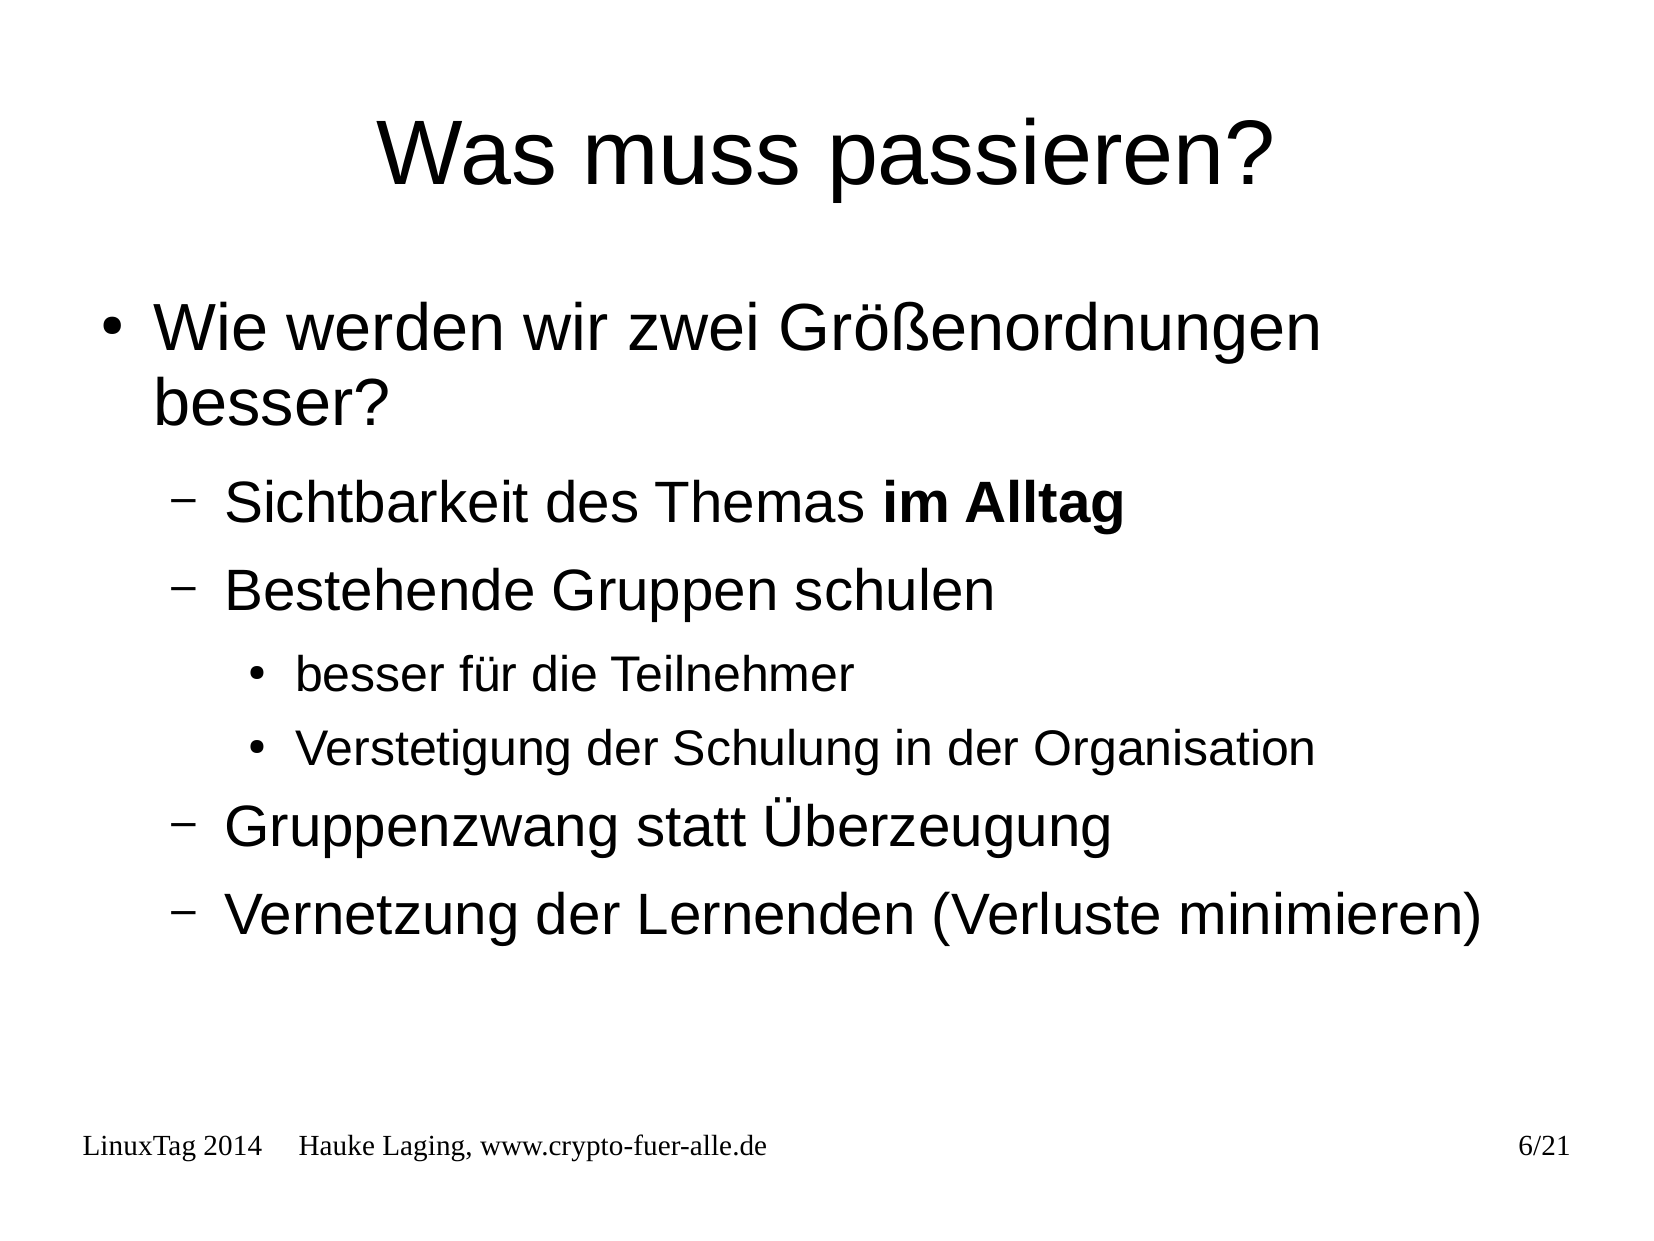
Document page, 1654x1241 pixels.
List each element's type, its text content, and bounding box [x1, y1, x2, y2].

title Was muss passieren? [82, 56, 1571, 250]
list Wie werden wir zwei Größenordnungen besser? Sichtbarkeit des Themas im Alltag Bestehende Gruppen schulen besser für die Teilnehmer Verstetigung der Schulung in der Organisation Gruppenzwang statt Überzeugung Vernetzung der Lernenden (Verluste minimieren) [82, 290, 1571, 1109]
